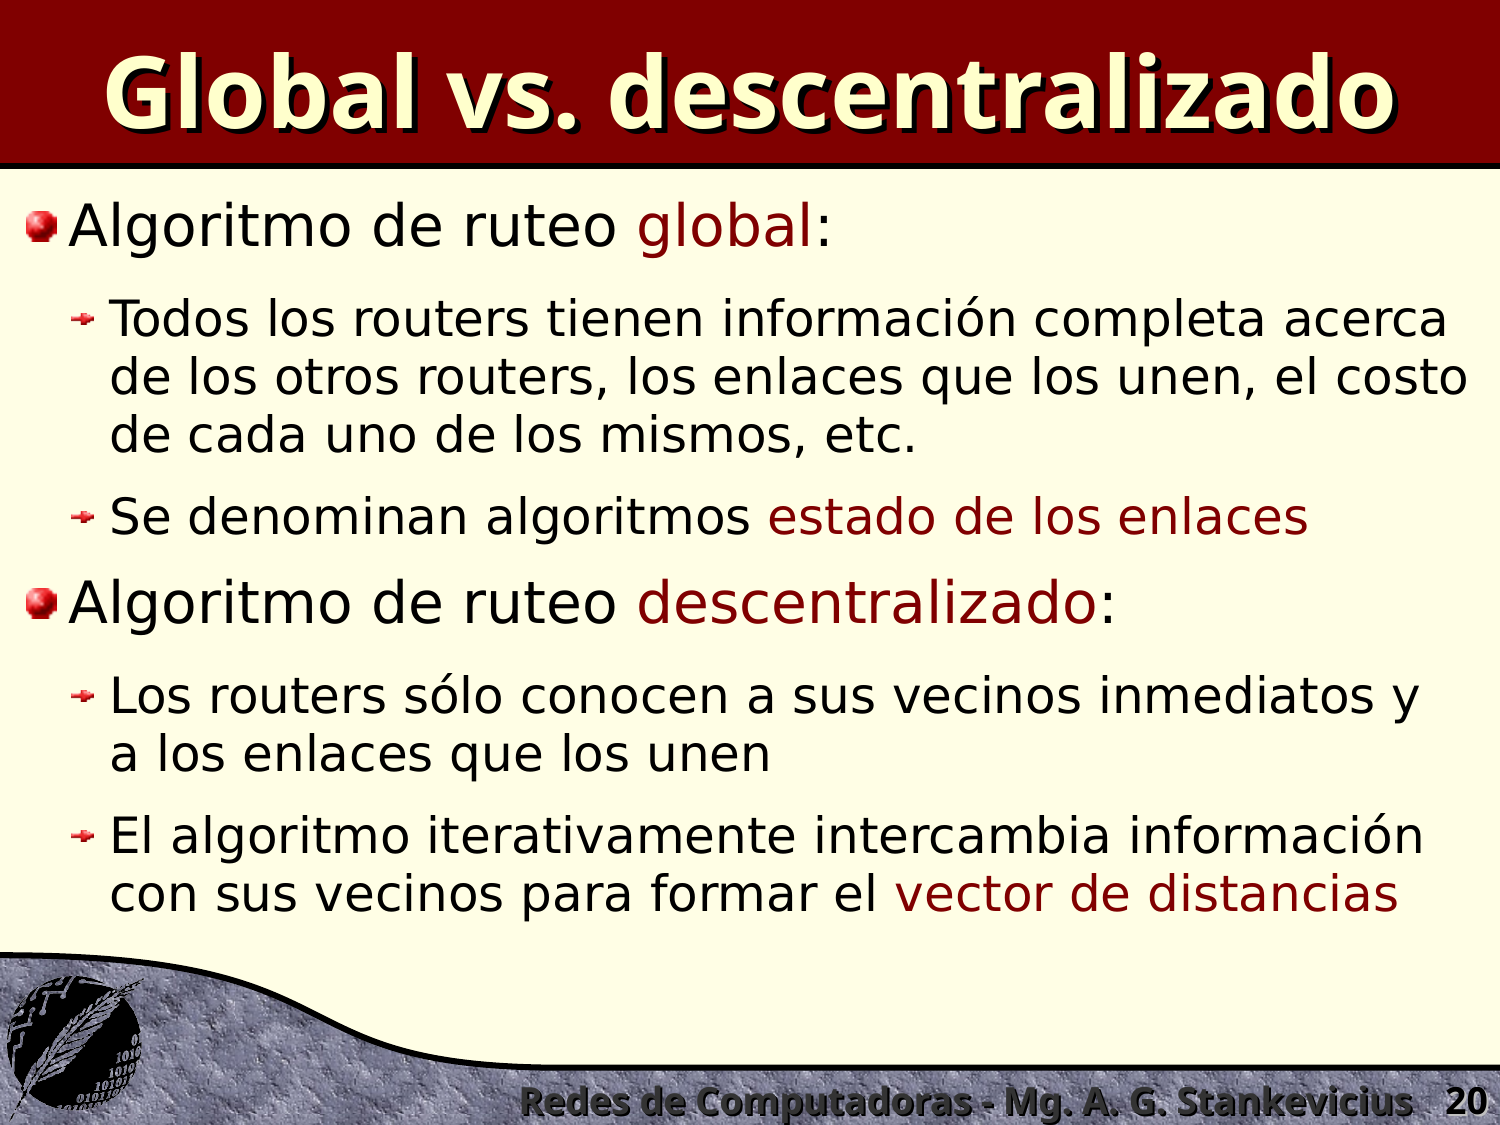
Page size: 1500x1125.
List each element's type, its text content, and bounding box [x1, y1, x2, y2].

title Global vs. descentralizado [15, 5, 1485, 160]
picture [790, 1100, 795, 1110]
picture [0, 959, 1500, 1125]
picture [1047, 1100, 1054, 1110]
list Algoritmo de ruteo global: Todos los routers tienen información completa acerca de los otros routers, los enlaces que los unen, el costo de cada uno de los mismos, etc. Se denominan algoritmos estado de los enlaces Algoritmo de ruteo descentralizado: Los routers sólo conocen a sus vecinos inmediatos y a los enlaces que los unen El algoritmo iterativamente intercambia información con sus vecinos para formar el vector de distancias [11, 192, 1486, 924]
